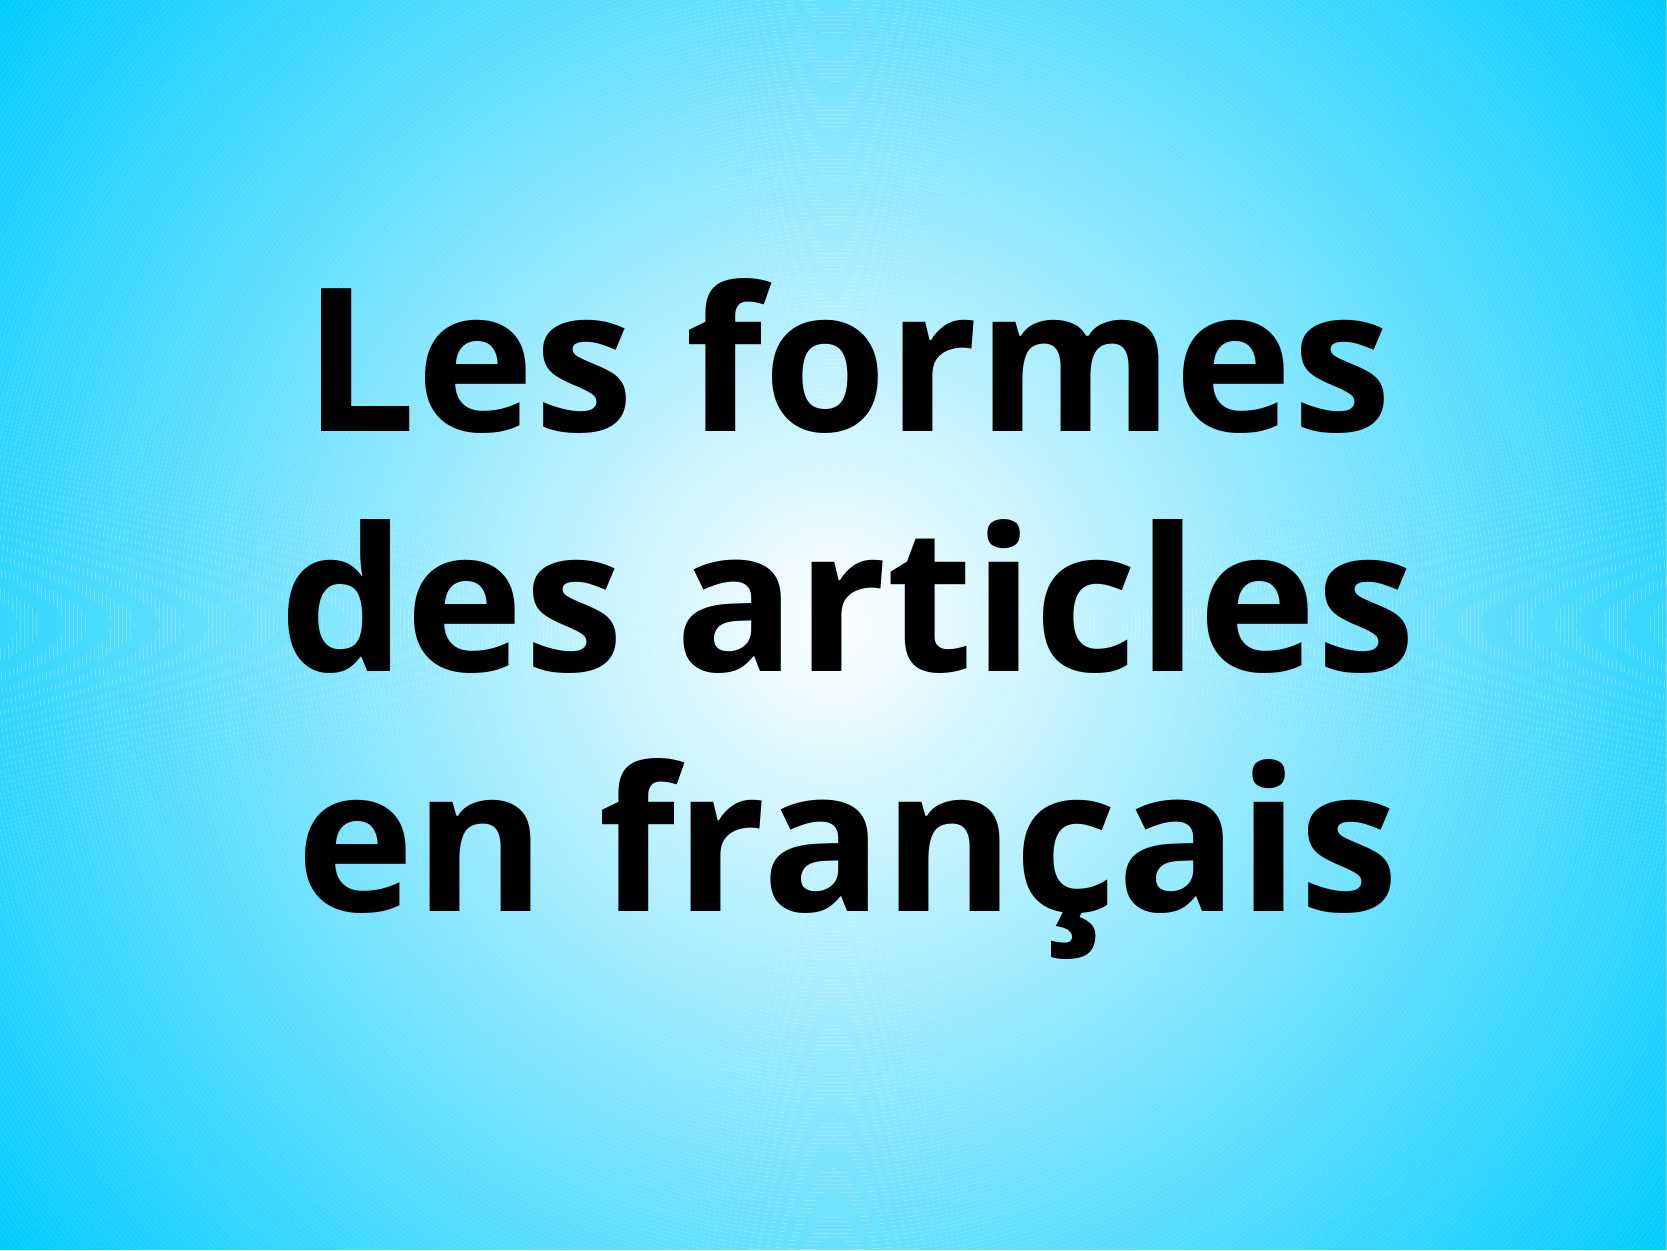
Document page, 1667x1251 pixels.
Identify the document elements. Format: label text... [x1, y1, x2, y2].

text_box Les formes des articles en français [70, 223, 1625, 959]
